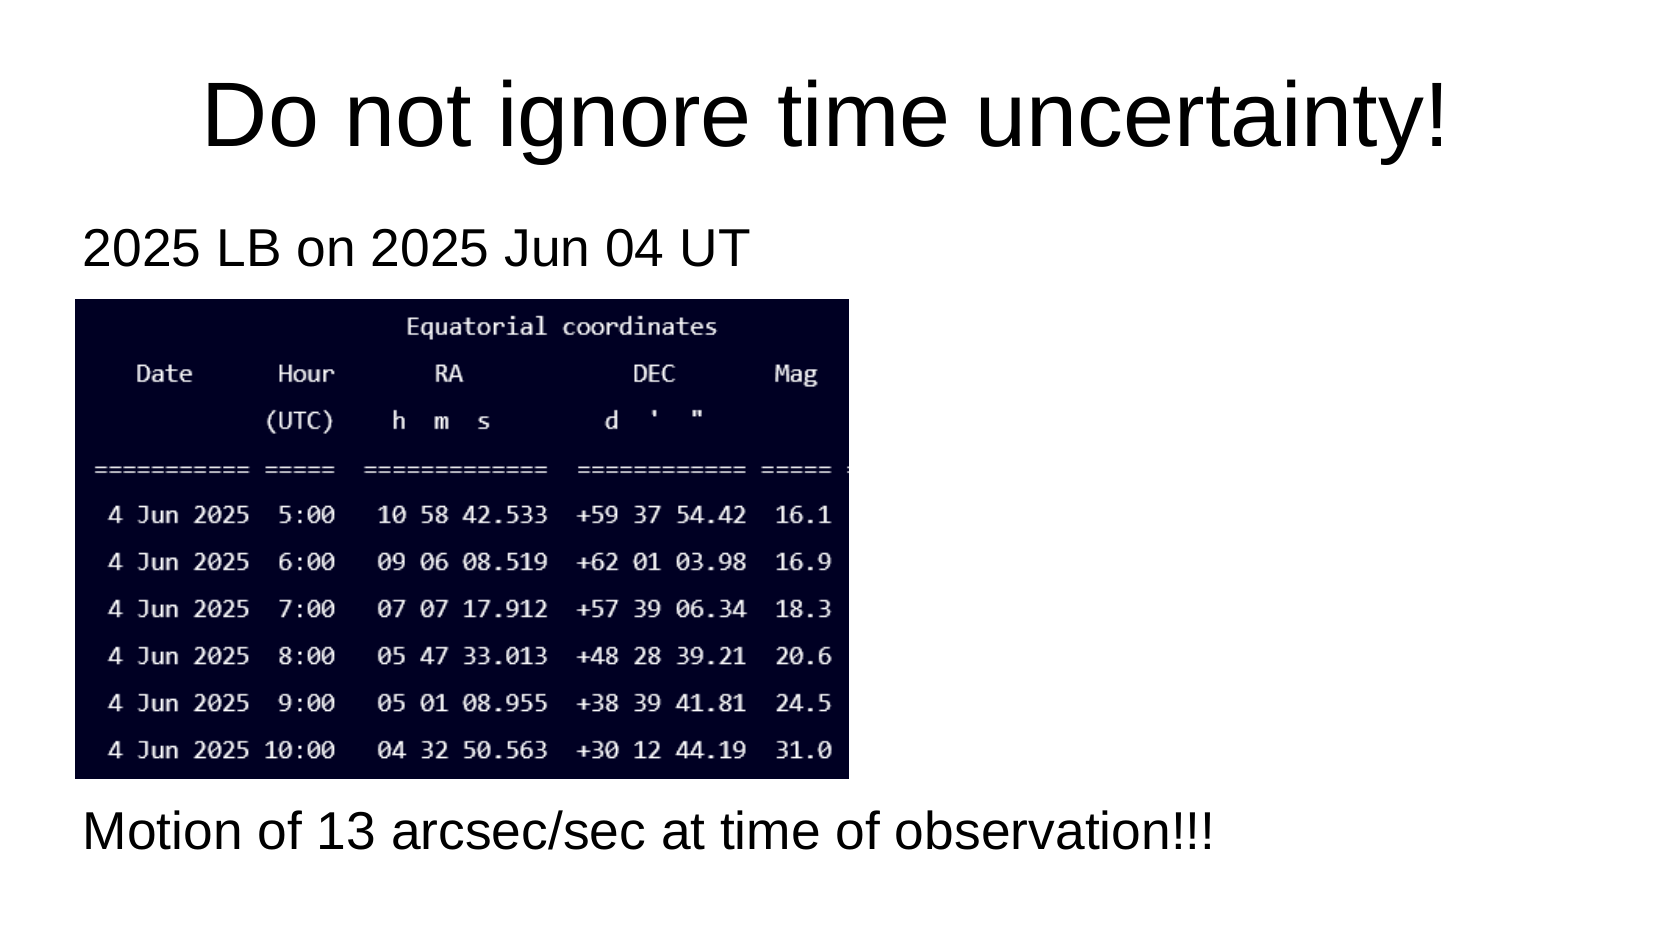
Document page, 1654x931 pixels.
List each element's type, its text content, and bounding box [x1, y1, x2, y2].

title Do not ignore time uncertainty! [82, 37, 1571, 193]
list 2025 LB on 2025 Jun 04 UT Motion of 13 arcsec/sec at time of observation!!! [82, 217, 1571, 863]
picture [75, 299, 849, 779]
